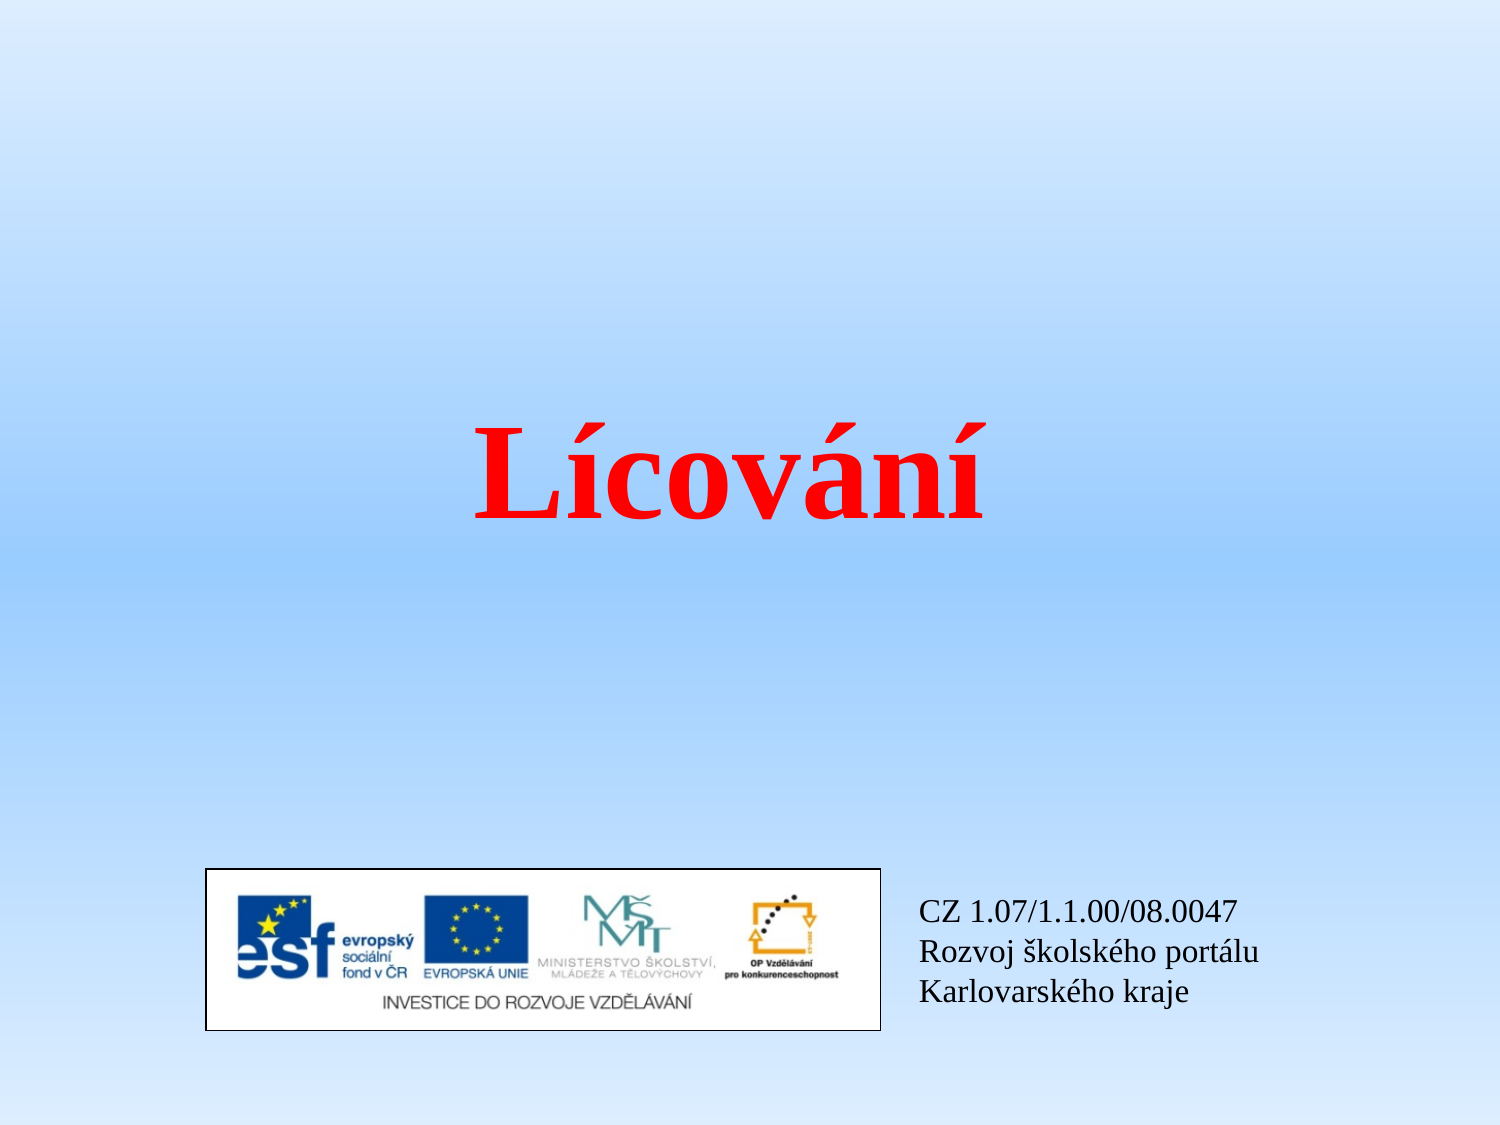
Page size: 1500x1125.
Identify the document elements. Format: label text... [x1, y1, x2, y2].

picture [206, 869, 880, 1030]
text_box CZ 1.07/1.1.00/08.0047 Rozvoj školského portálu Karlovarského kraje [904, 881, 1500, 1016]
text_box Lícování [100, 373, 1359, 606]
